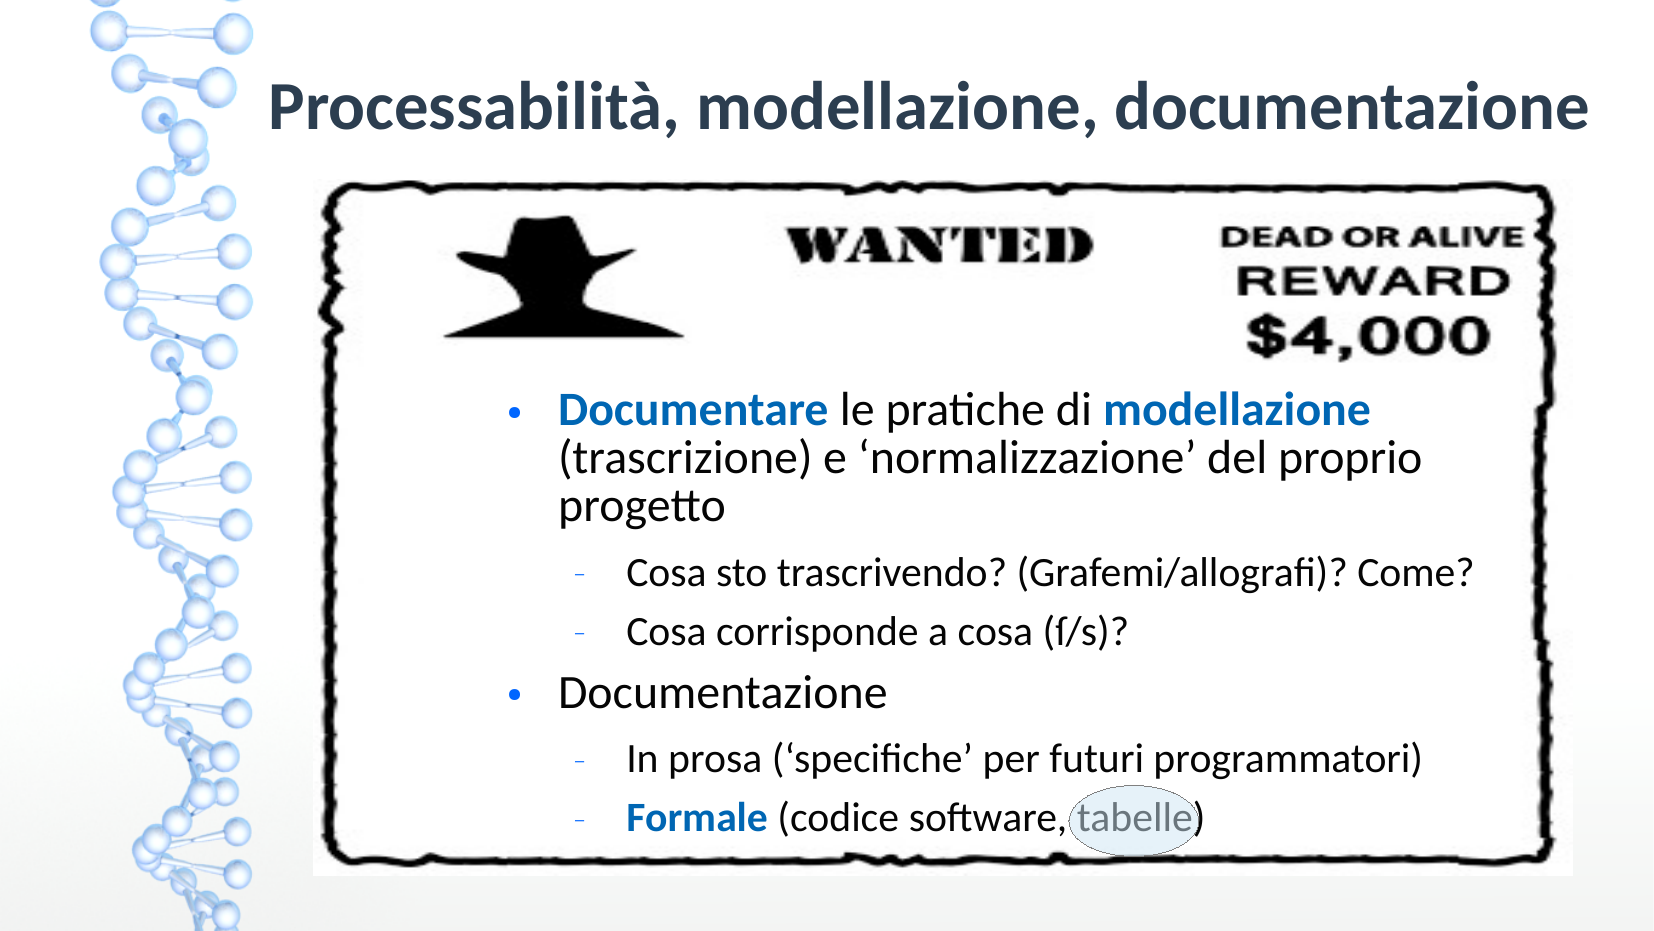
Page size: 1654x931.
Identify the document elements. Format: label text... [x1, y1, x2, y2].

picture [0, 0, 1654, 931]
list Documentare le pratiche di modellazione (trascrizione) e ‘normalizzazione’ del proprio progetto Cosa sto trascrivendo? (Grafemi/allografi)? Come? Cosa corrisponde a cosa (ſ/s)? Documentazione In prosa (‘specifiche’ per futuri programmatori) Formale (codice software, tabelle) [490, 389, 1512, 851]
title Processabilità, modellazione, documentazione [265, 35, 1595, 189]
text_box [1068, 785, 1199, 857]
